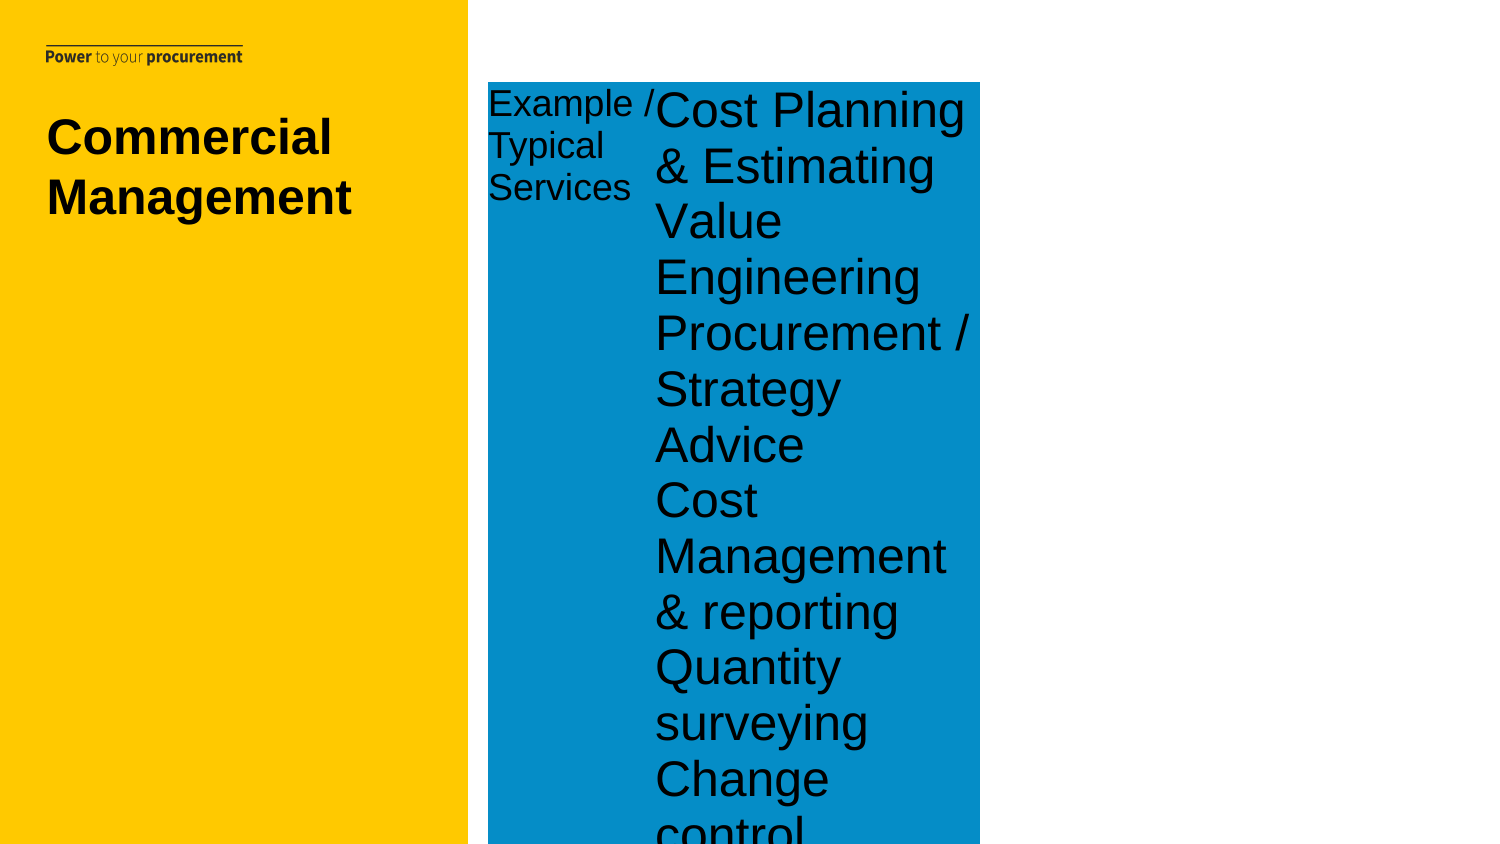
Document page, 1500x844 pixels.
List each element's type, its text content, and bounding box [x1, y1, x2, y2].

table_header Example / Typical Services [488, 82, 655, 844]
title Commercial Management [46, 104, 423, 209]
table_header Cost Planning & Estimating Value Engineering Procurement / Strategy Advice Cost Management & reporting Quantity surveying Change control Risk Management [655, 82, 980, 844]
